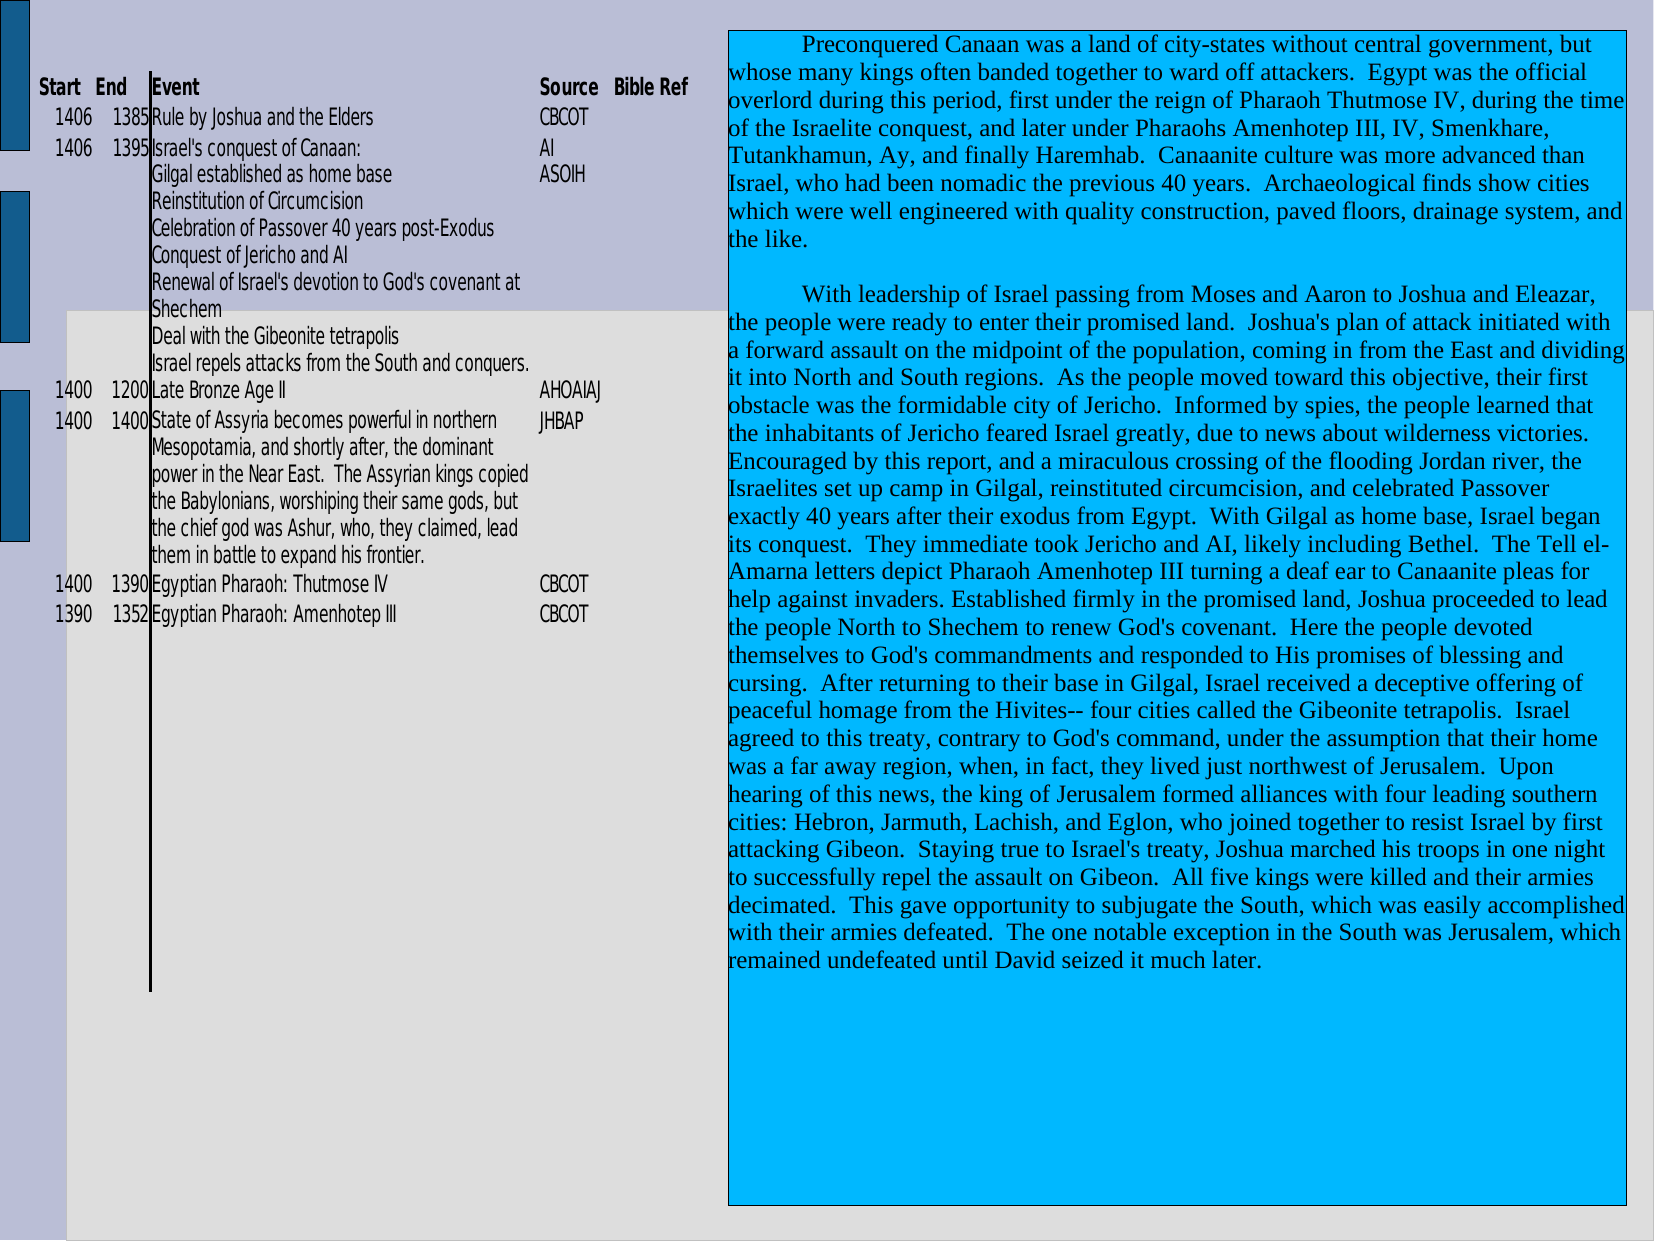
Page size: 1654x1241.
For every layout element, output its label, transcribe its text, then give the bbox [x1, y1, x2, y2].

text_box Preconquered Canaan was a land of city-states without central government, but whose many kings often banded together to ward off attackers. Egypt was the official overlord during this period, first under the reign of Pharaoh Thutmose IV, during the time of the Israelite conquest, and later under Pharaohs Amenhotep III, IV, Smenkhare, Tutankhamun, Ay, and finally Haremhab. Canaanite culture was more advanced than Israel, who had been nomadic the previous 40 years. Archaeological finds show cities which were well engineered with quality construction, paved floors, drainage system, and the like. With leadership of Israel passing from Moses and Aaron to Joshua and Eleazar, the people were ready to enter their promised land. Joshua's plan of attack initiated with a forward assault on the midpoint of the population, coming in from the East and dividing it into North and South regions. As the people moved toward this objective, their first obstacle was the formidable city of Jericho. Informed by spies, the people learned that the inhabitants of Jericho feared Israel greatly, due to news about wilderness victories. Encouraged by this report, and a miraculous crossing of the flooding Jordan river, the Israelites set up camp in Gilgal, reinstituted circumcision, and celebrated Passover exactly 40 years after their exodus from Egypt. With Gilgal as home base, Israel began its conquest. They immediate took Jericho and AI, likely including Bethel. The Tell el-Amarna letters depict Pharaoh Amenhotep III turning a deaf ear to Canaanite pleas for help against invaders. Established firmly in the promised land, Joshua proceeded to lead the people North to Shechem to renew God's covenant. Here the people devoted themselves to God's commandments and responded to His promises of blessing and cursing. After returning to their base in Gilgal, Israel received a deceptive offering of peaceful homage from the Hivites-- four cities called the Gibeonite tetrapolis. Israel agreed to this treaty, contrary to God's command, under the assumption that their home was a far away region, when, in fact, they lived just northwest of Jerusalem. Upon hearing of this news, the king of Jerusalem formed alliances with four leading southern cities: Hebron, Jarmuth, Lachish, and Eglon, who joined together to resist Israel by first attacking Gibeon. Staying true to Israel's treaty, Joshua marched his troops in one night to successfully repel the assault on Gibeon. All five kings were killed and their armies decimated. This gave opportunity to subjugate the South, which was easily accomplished with their armies defeated. The one notable exception in the South was Jerusalem, which remained undefeated until David seized it much later. [728, 30, 1627, 1206]
chart [37, 70, 701, 1206]
